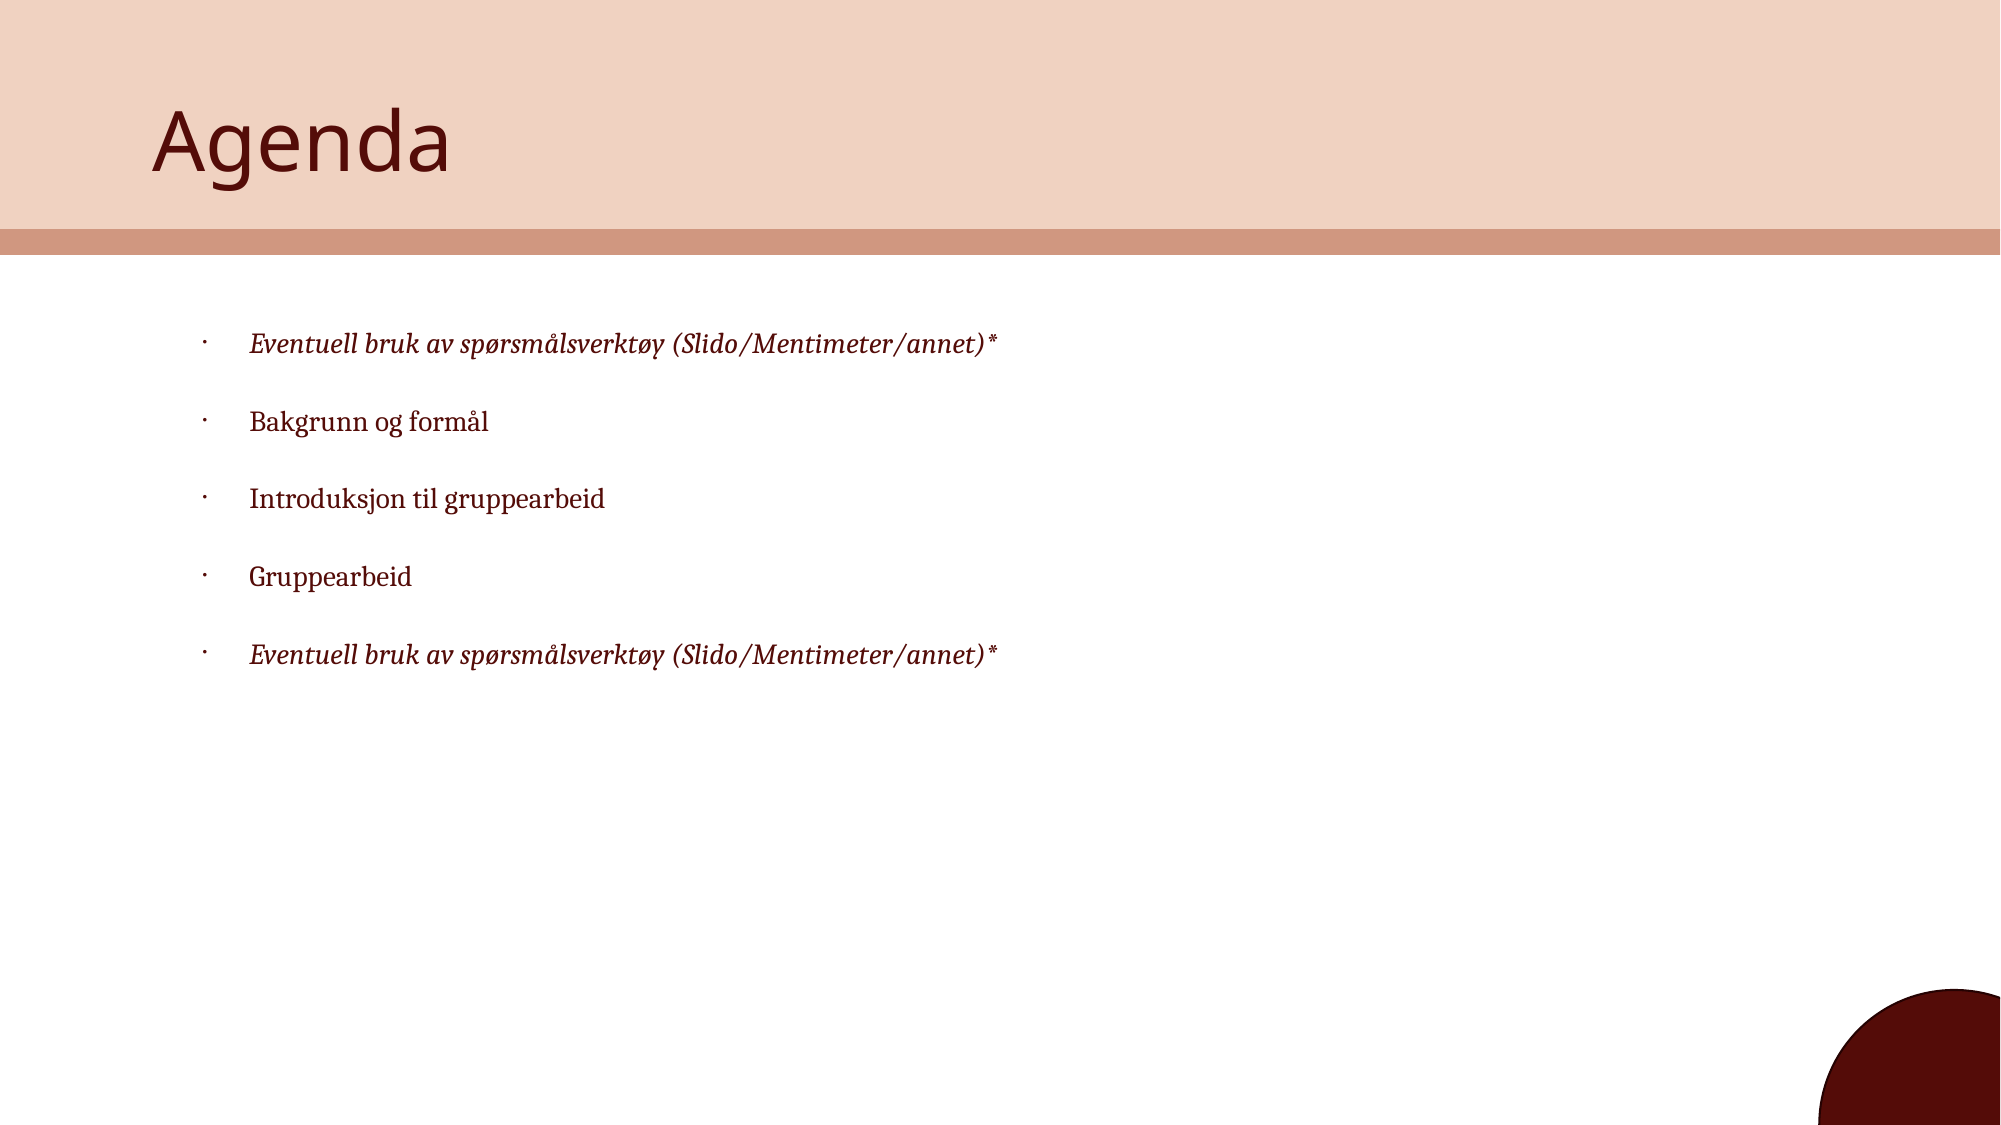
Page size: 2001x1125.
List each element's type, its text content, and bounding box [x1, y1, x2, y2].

list Eventuell bruk av spørsmålsverktøy (Slido/Mentimeter/annet)* Bakgrunn og formål Introduksjon til gruppearbeid Gruppearbeid Eventuell bruk av spørsmålsverktøy (Slido/Mentimeter/annet)* [137, 299, 1863, 1064]
text_box 3 [1785, 1042, 1970, 1103]
title Agenda [137, 59, 1863, 230]
